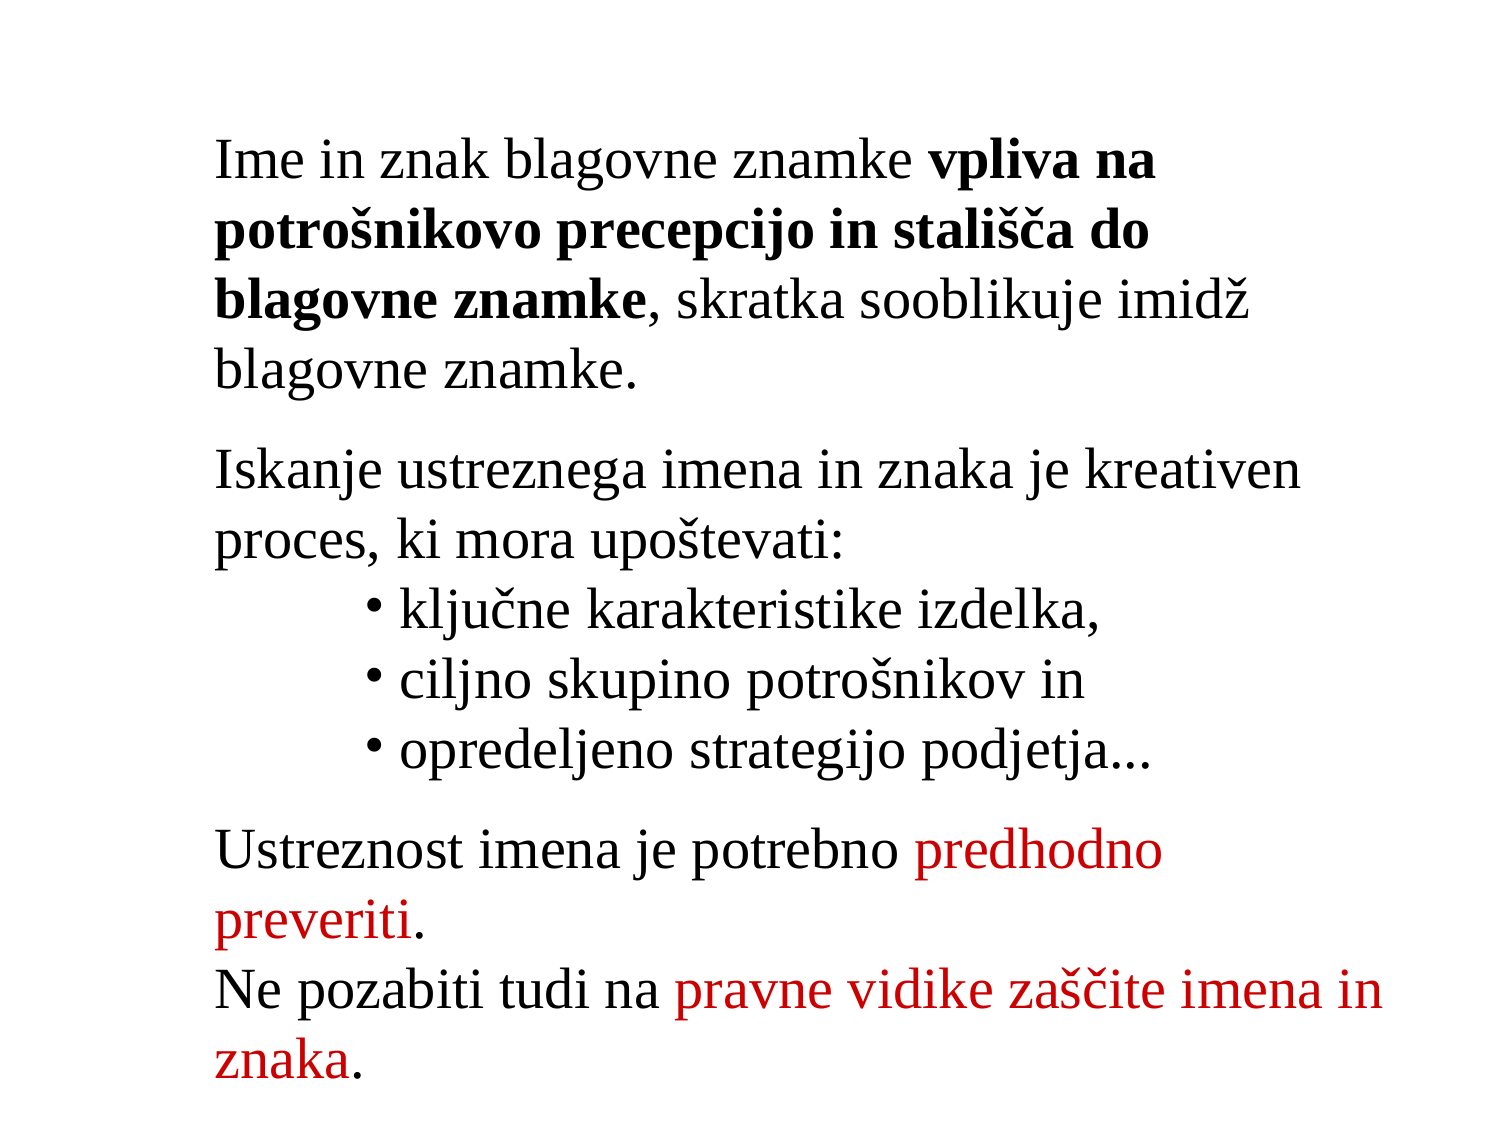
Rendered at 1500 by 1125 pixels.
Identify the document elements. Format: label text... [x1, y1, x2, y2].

text_box Ime in znak blagovne znamke vpliva na potrošnikovo precepcijo in stališča do blagovne znamke, skratka sooblikuje imidž blagovne znamke. Iskanje ustreznega imena in znaka je kreativen proces, ki mora upoštevati: ključne karakteristike izdelka, ciljno skupino potrošnikov in opredeljeno strategijo podjetja... Ustreznost imena je potrebno predhodno preveriti. Ne pozabiti tudi na pravne vidike zaščite imena in znaka. [200, 112, 1401, 1098]
